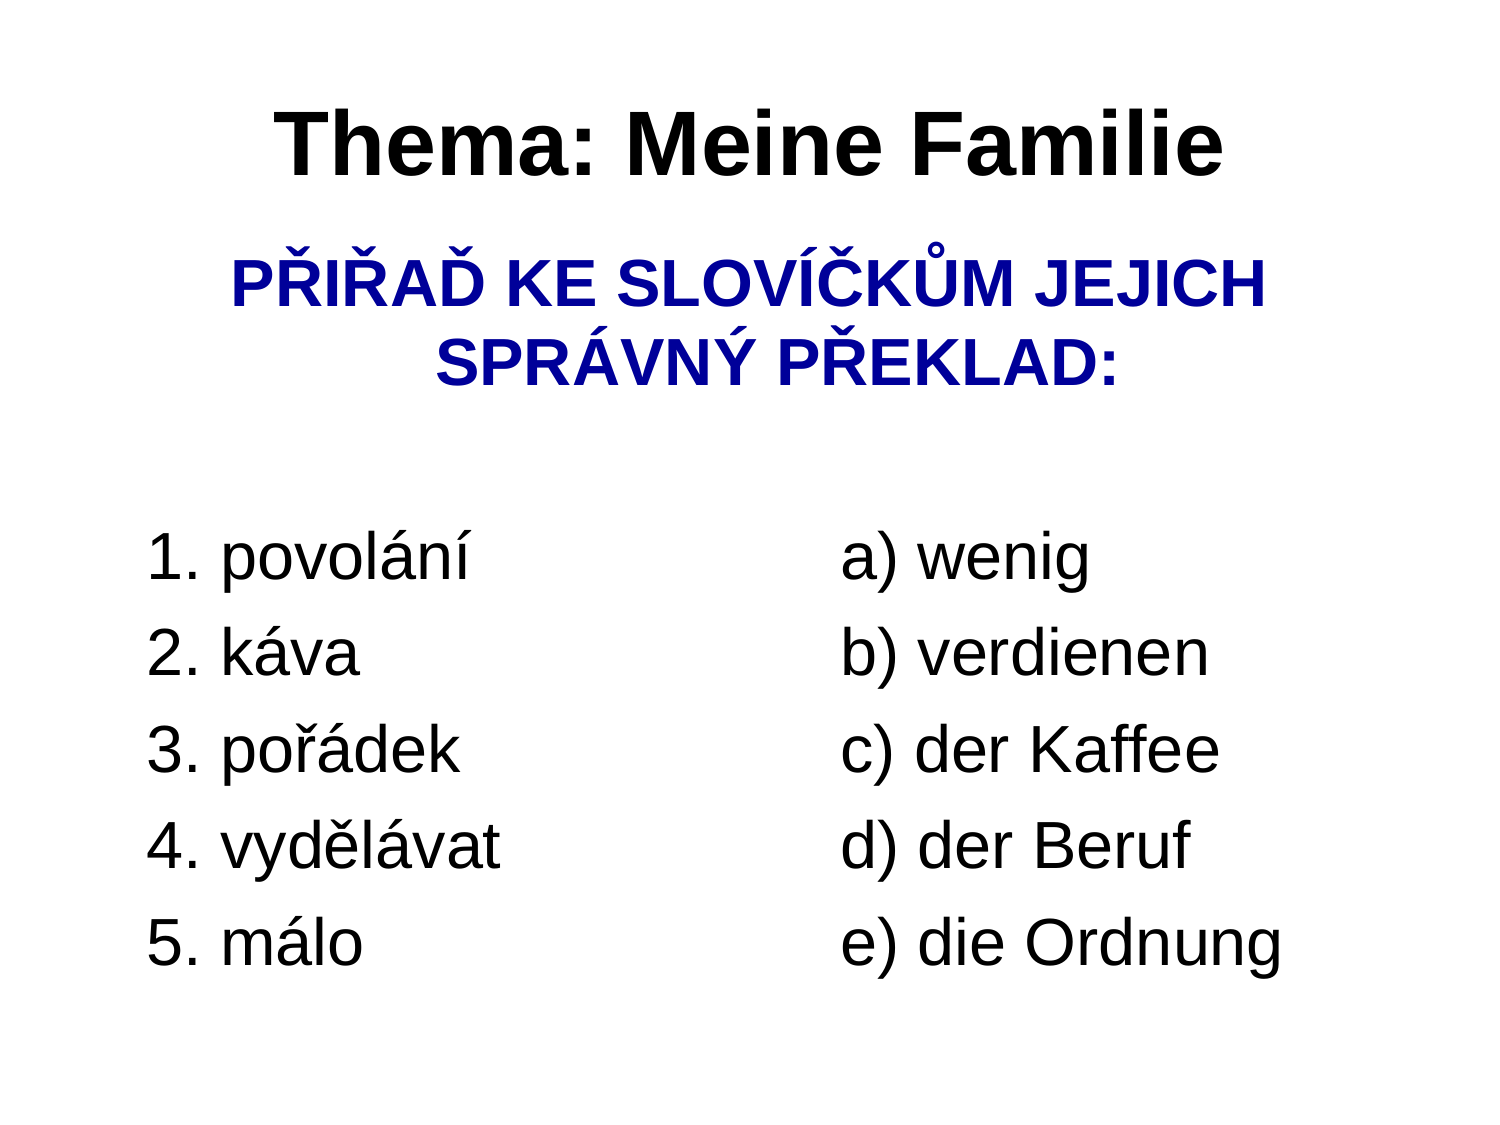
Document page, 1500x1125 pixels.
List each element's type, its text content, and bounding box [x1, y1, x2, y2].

list PŘIŘAĎ KE SLOVÍČKŮM JEJICH SPRÁVNÝ PŘEKLAD: 1. povolání a) wenig 2. káva b) verdienen 3. pořádek c) der Kaffee 4. vydělávat d) der Beruf 5. málo e) die Ordnung [75, 231, 1426, 1007]
title Thema: Meine Familie [75, 45, 1426, 231]
